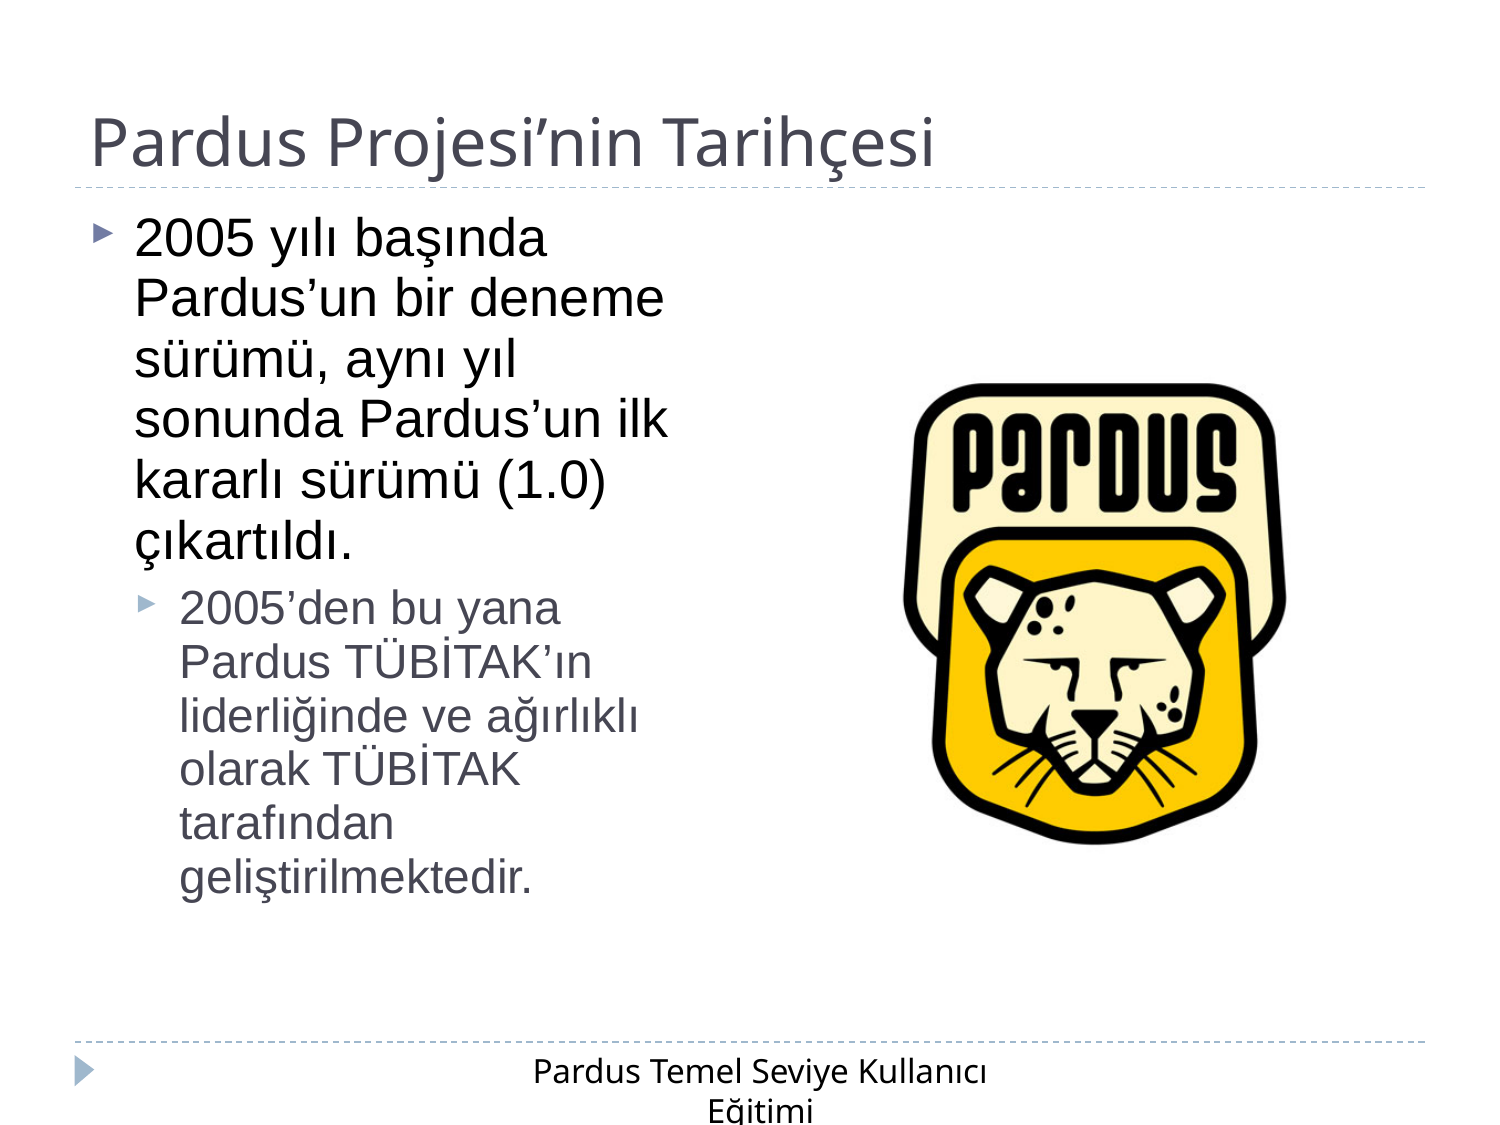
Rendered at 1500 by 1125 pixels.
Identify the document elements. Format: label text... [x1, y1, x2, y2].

list 2005 yılı başında Pardus’un bir deneme sürümü, aynı yıl sonunda Pardus’un ilk kararlı sürümü (1.0) çıkartıldı. 2005’den bu yana Pardus TÜBİTAK’ın liderliğinde ve ağırlıklı olarak TÜBİTAK tarafından geliştirilmektedir. [75, 200, 738, 1010]
title Pardus Projesi’nin Tarihçesi [75, 37, 1425, 188]
picture [759, 340, 1423, 869]
